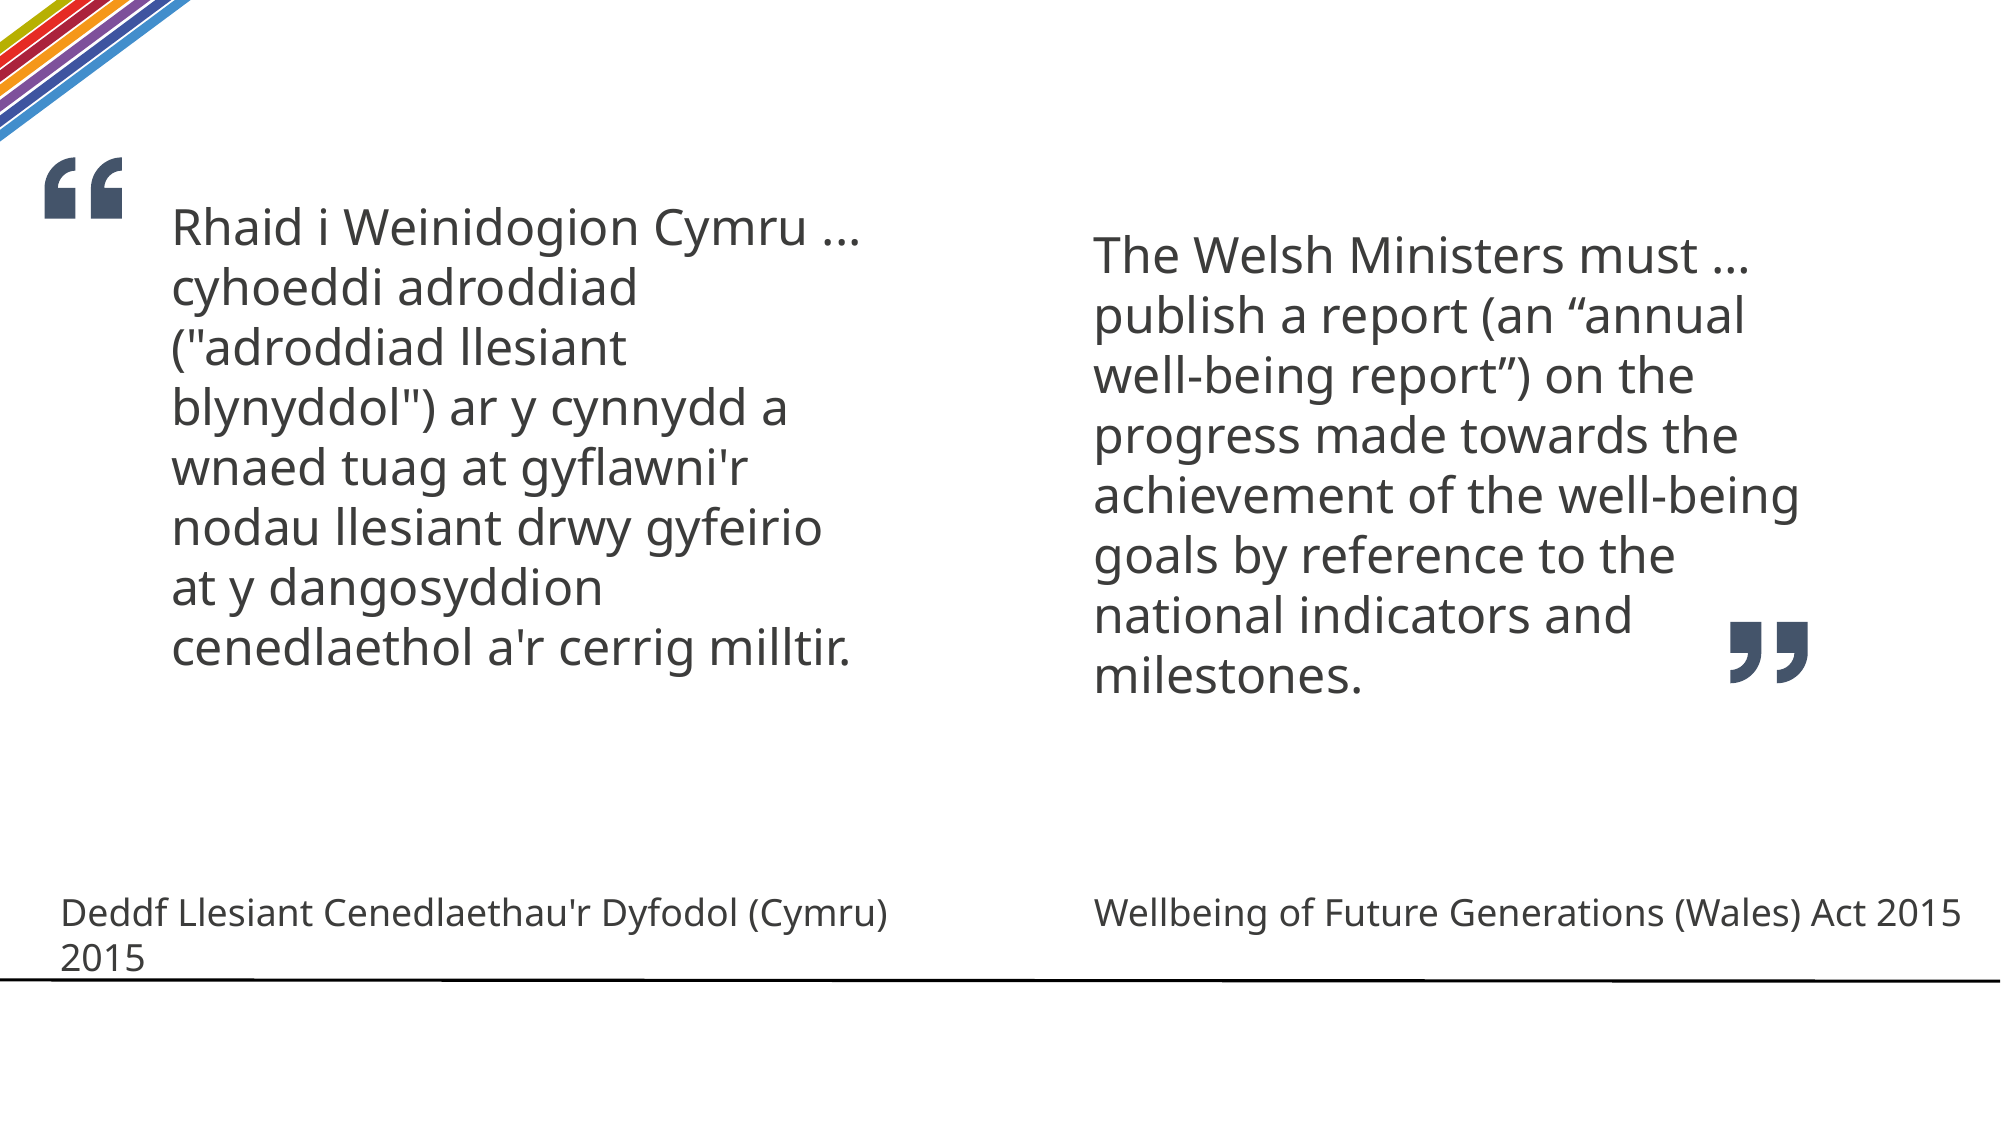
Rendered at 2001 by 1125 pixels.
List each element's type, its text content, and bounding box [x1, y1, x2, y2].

text_box Rhaid i Weinidogion Cymru ... cyhoeddi adroddiad ("adroddiad llesiant blynyddol") ar y cynnydd a wnaed tuag at gyflawni'r nodau llesiant drwy gyfeirio at y dangosyddion cenedlaethol a'r cerrig milltir. [155, 187, 881, 688]
picture [1694, 577, 1845, 728]
text_box Deddf Llesiant Cenedlaethau'r Dyfodol (Cymru) 2015 [45, 881, 998, 943]
text_box The Welsh Ministers must … publish a report (an “annual well-being report”) on the progress made towards the achievement of the well-being goals by reference to the national indicators and milestones. [1078, 216, 1882, 656]
picture [8, 112, 159, 263]
text_box Wellbeing of Future Generations (Wales) Act 2015 [1078, 881, 2000, 943]
